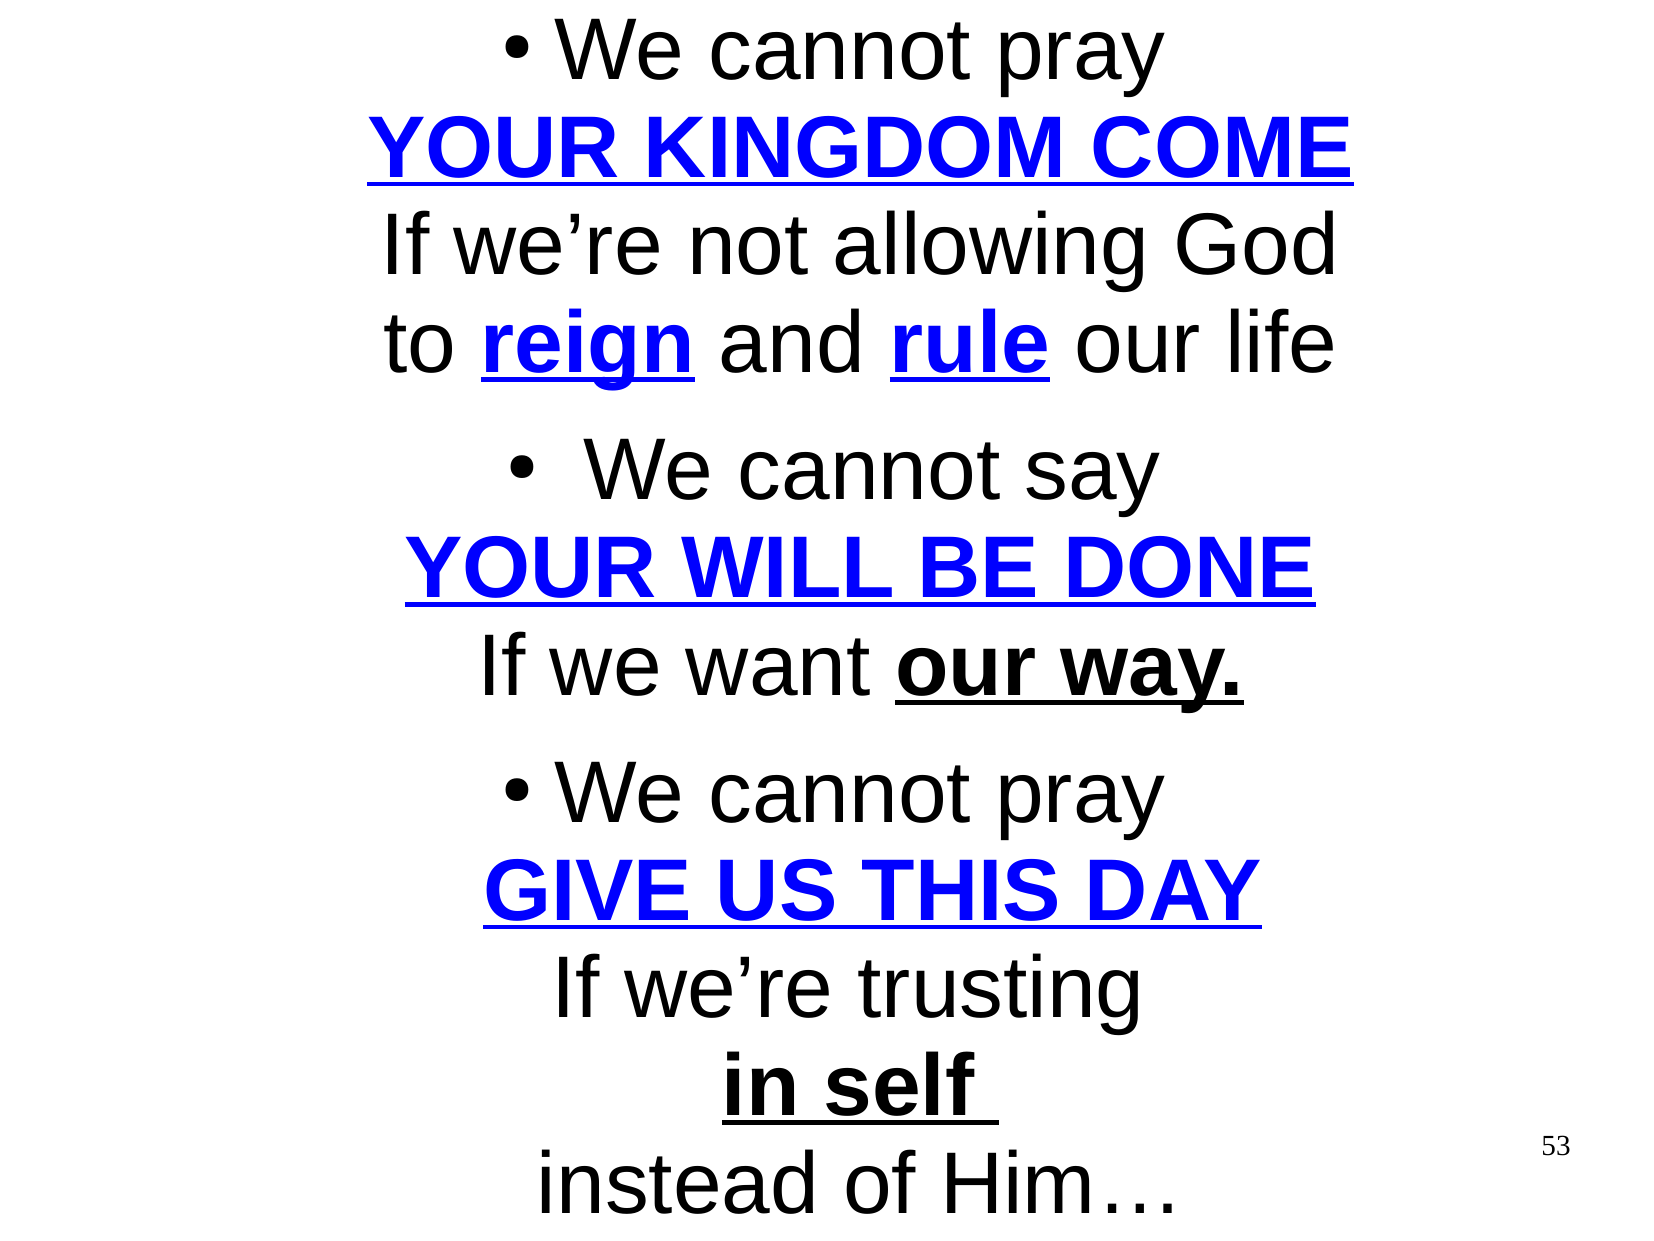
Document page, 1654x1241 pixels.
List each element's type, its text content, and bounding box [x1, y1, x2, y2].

list We cannot pray YOUR KINGDOM COME If we’re not allowing God to reign and rule our life We cannot say YOUR WILL BE DONE If we want our way. We cannot pray GIVE US THIS DAY If we’re trusting in self instead of Him… [0, 0, 1651, 1238]
